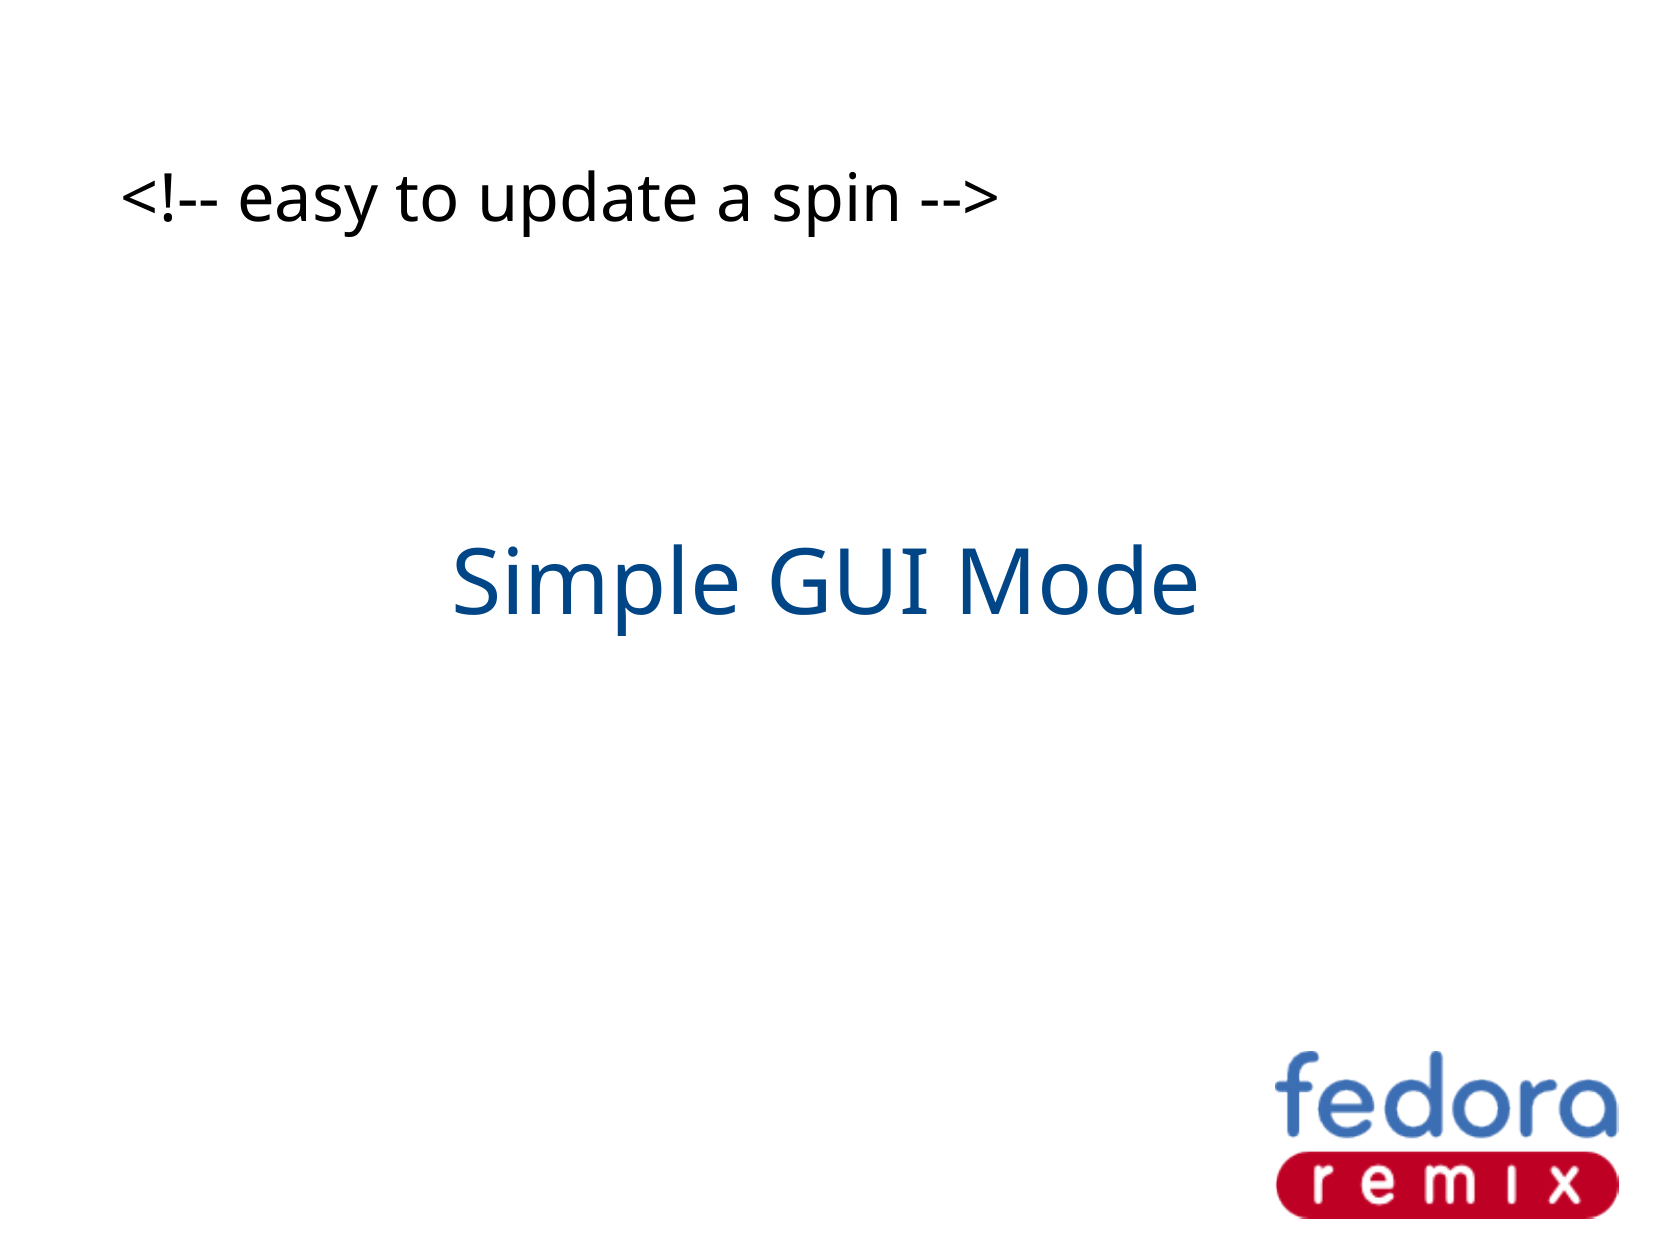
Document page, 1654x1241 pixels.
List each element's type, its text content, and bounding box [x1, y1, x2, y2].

picture [1275, 1051, 1619, 1219]
title Simple GUI Mode [82, 56, 1571, 1102]
list <!-- easy to update a spin --> [49, 150, 1126, 226]
